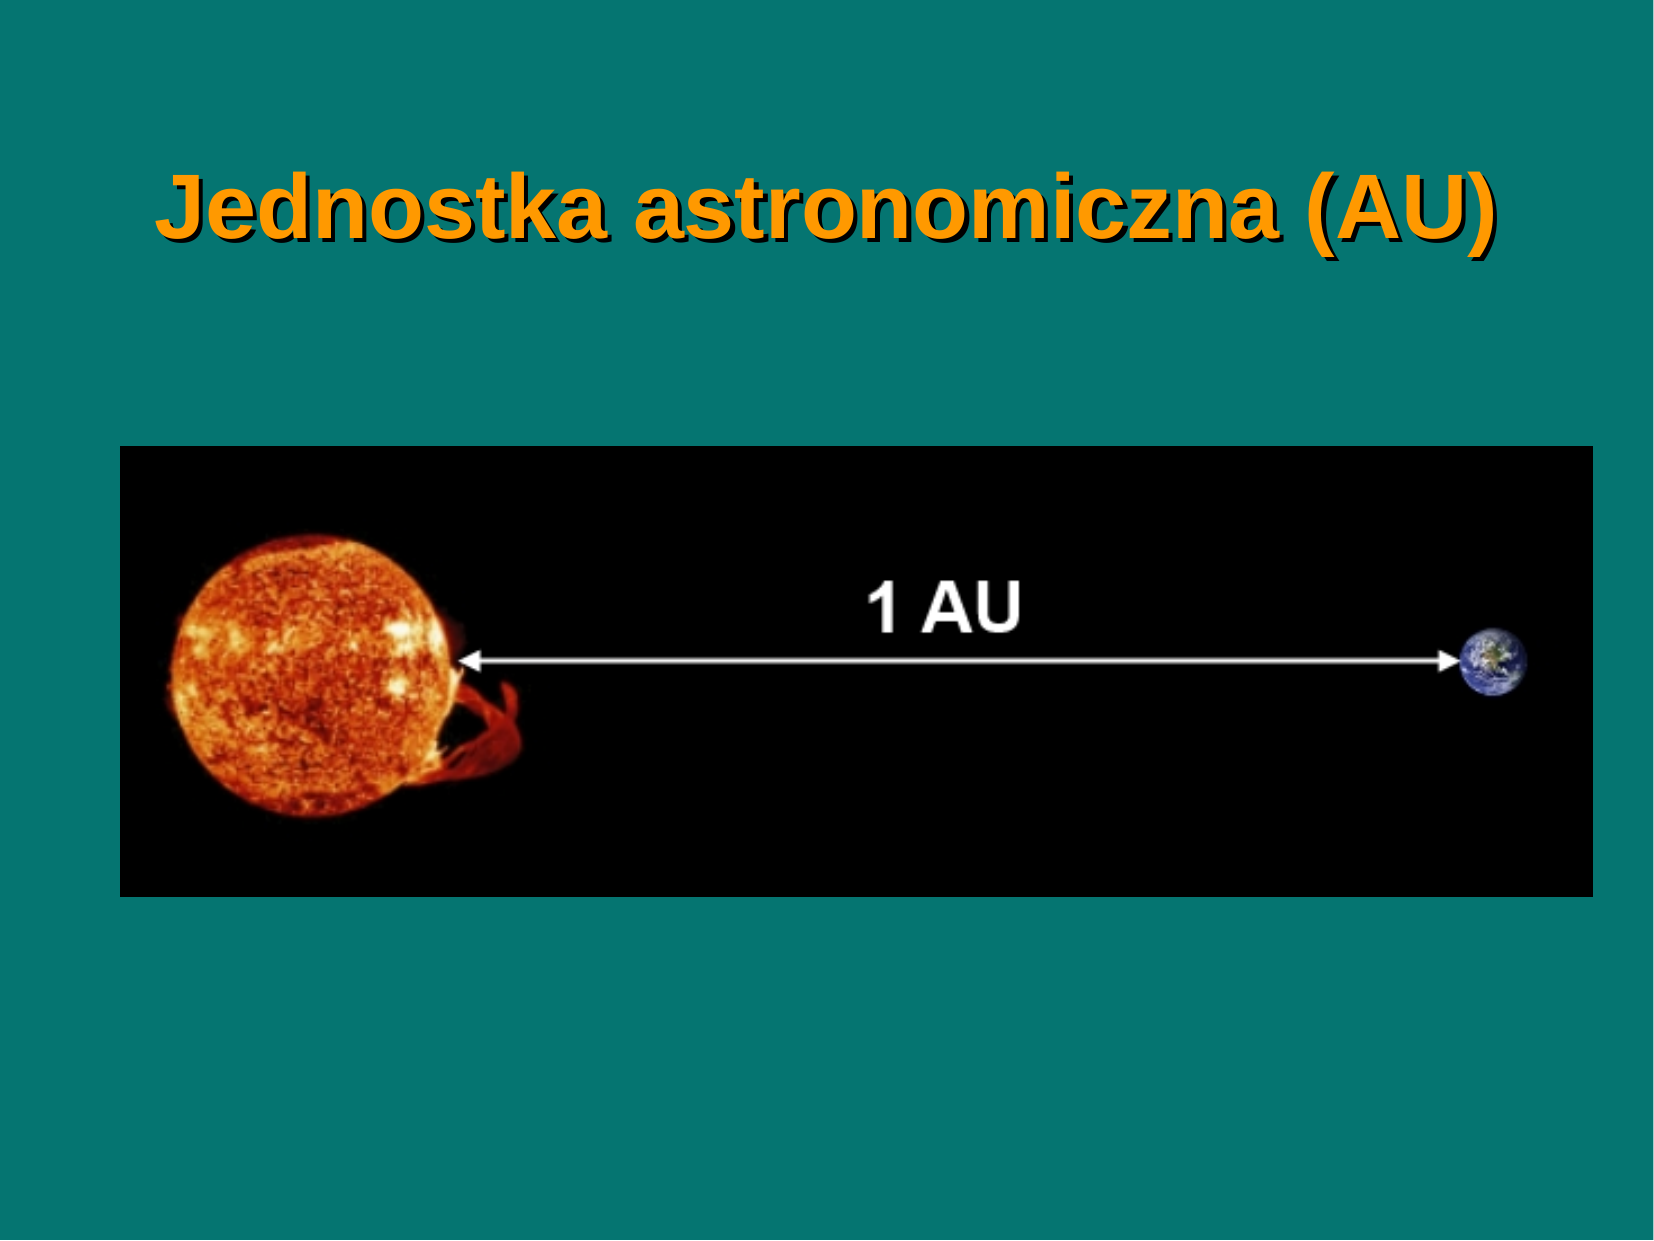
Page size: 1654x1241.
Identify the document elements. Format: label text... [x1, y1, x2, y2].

title Jednostka astronomiczna (AU) [121, 98, 1534, 315]
text_box 149 000 000 km = 1.49 x 1011m [471, 807, 1444, 900]
picture [120, 446, 1593, 897]
